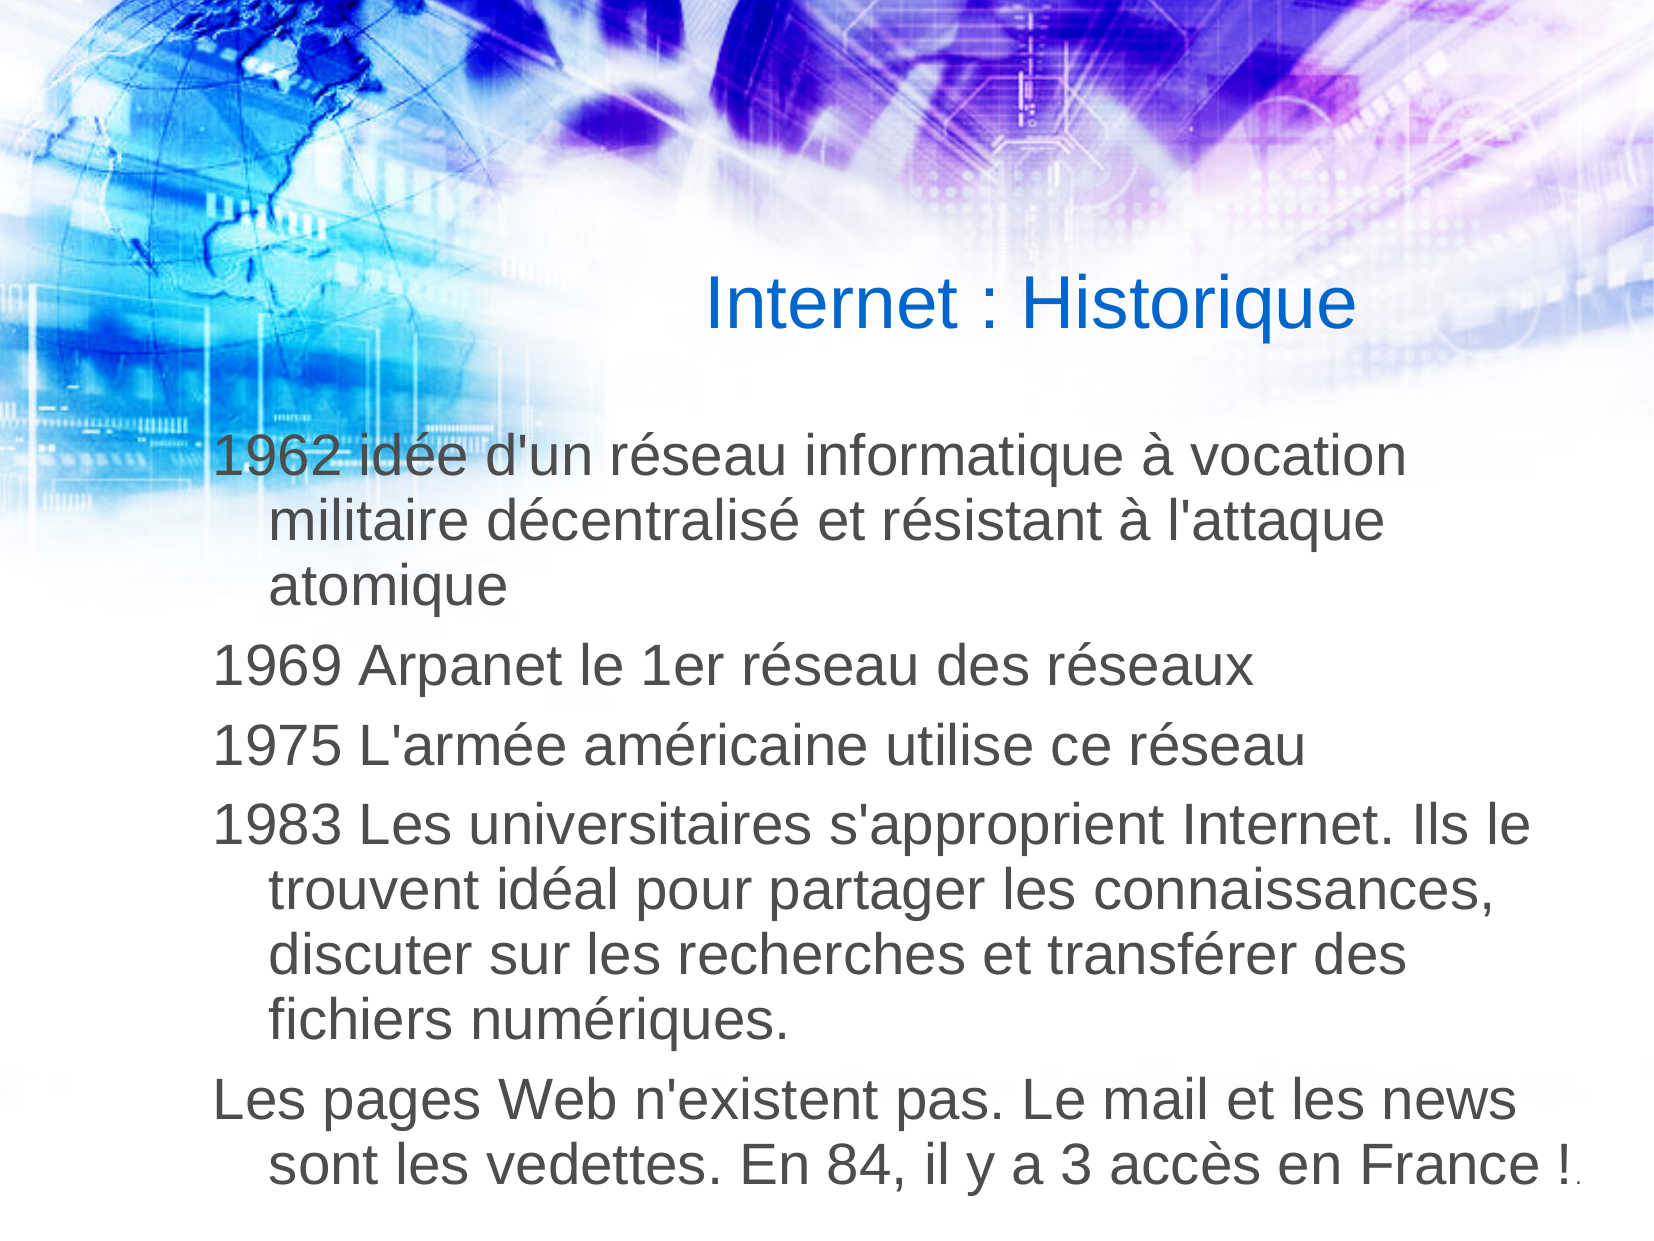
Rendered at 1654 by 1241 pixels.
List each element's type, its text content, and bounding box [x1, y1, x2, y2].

title Internet : Historique [455, 195, 1609, 411]
list 1962 idée d'un réseau informatique à vocation militaire décentralisé et résistant à l'attaque atomique 1969 Arpanet le 1er réseau des réseaux 1975 L'armée américaine utilise ce réseau 1983 Les universitaires s'approprient Internet. Ils le trouvent idéal pour partager les connaissances, discuter sur les recherches et transférer des fichiers numériques. Les pages Web n'existent pas. Le mail et les news sont les vedettes. En 84, il y a 3 accès en France !. [212, 423, 1595, 1197]
picture [0, 0, 1654, 1241]
